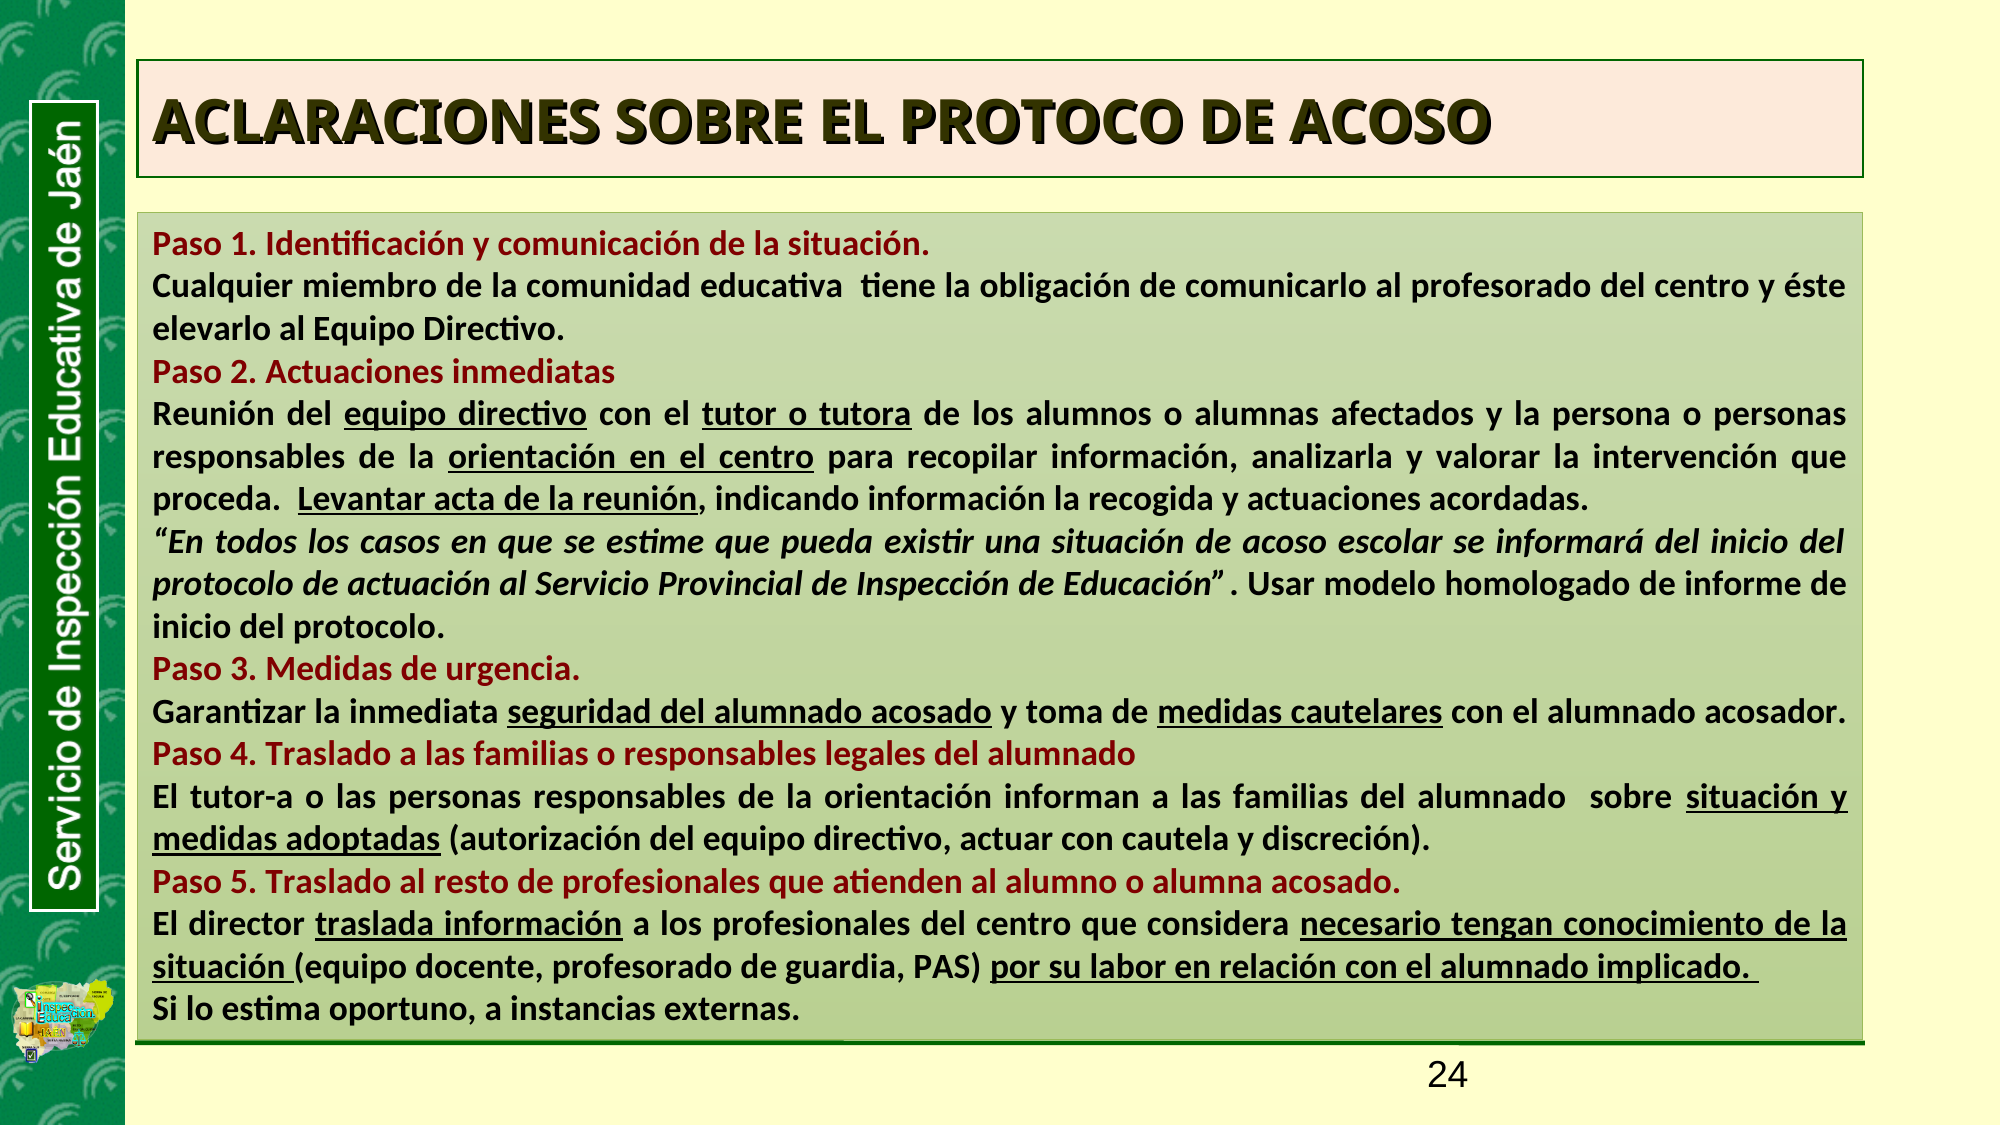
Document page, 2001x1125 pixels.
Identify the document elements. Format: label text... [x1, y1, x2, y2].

text_box <número> [1412, 1042, 1863, 1103]
text_box Paso 1. Identificación y comunicación de la situación. Cualquier miembro de la comunidad educativa tiene la obligación de comunicarlo al profesorado del centro y éste elevarlo al Equipo Directivo. Paso 2. Actuaciones inmediatas Reunión del equipo directivo con el tutor o tutora de los alumnos o alumnas afectados y la persona o personas responsables de la orientación en el centro para recopilar información, analizarla y valorar la intervención que proceda. Levantar acta de la reunión, indicando información la recogida y actuaciones acordadas. “En todos los casos en que se estime que pueda existir una situación de acoso escolar se informará del inicio del protocolo de actuación al Servicio Provincial de Inspección de Educación”. Usar modelo homologado de informe de inicio del protocolo. Paso 3. Medidas de urgencia. Garantizar la inmediata seguridad del alumnado acosado y toma de medidas cautelares con el alumnado acosador. Paso 4. Traslado a las familias o responsables legales del alumnado El tutor-a o las personas responsables de la orientación informan a las familias del alumnado sobre situación y medidas adoptadas (autorización del equipo directivo, actuar con cautela y discreción). Paso 5. Traslado al resto de profesionales que atienden al alumno o alumna acosado. El director traslada información a los profesionales del centro que considera necesario tengan conocimiento de la situación (equipo docente, profesorado de guardia, PAS) por su labor en relación con el alumnado implicado. Si lo estima oportuno, a instancias externas. [137, 212, 1863, 1040]
text_box ACLARACIONES SOBRE EL PROTOCO DE ACOSO [137, 59, 1863, 178]
picture [0, 0, 125, 1125]
